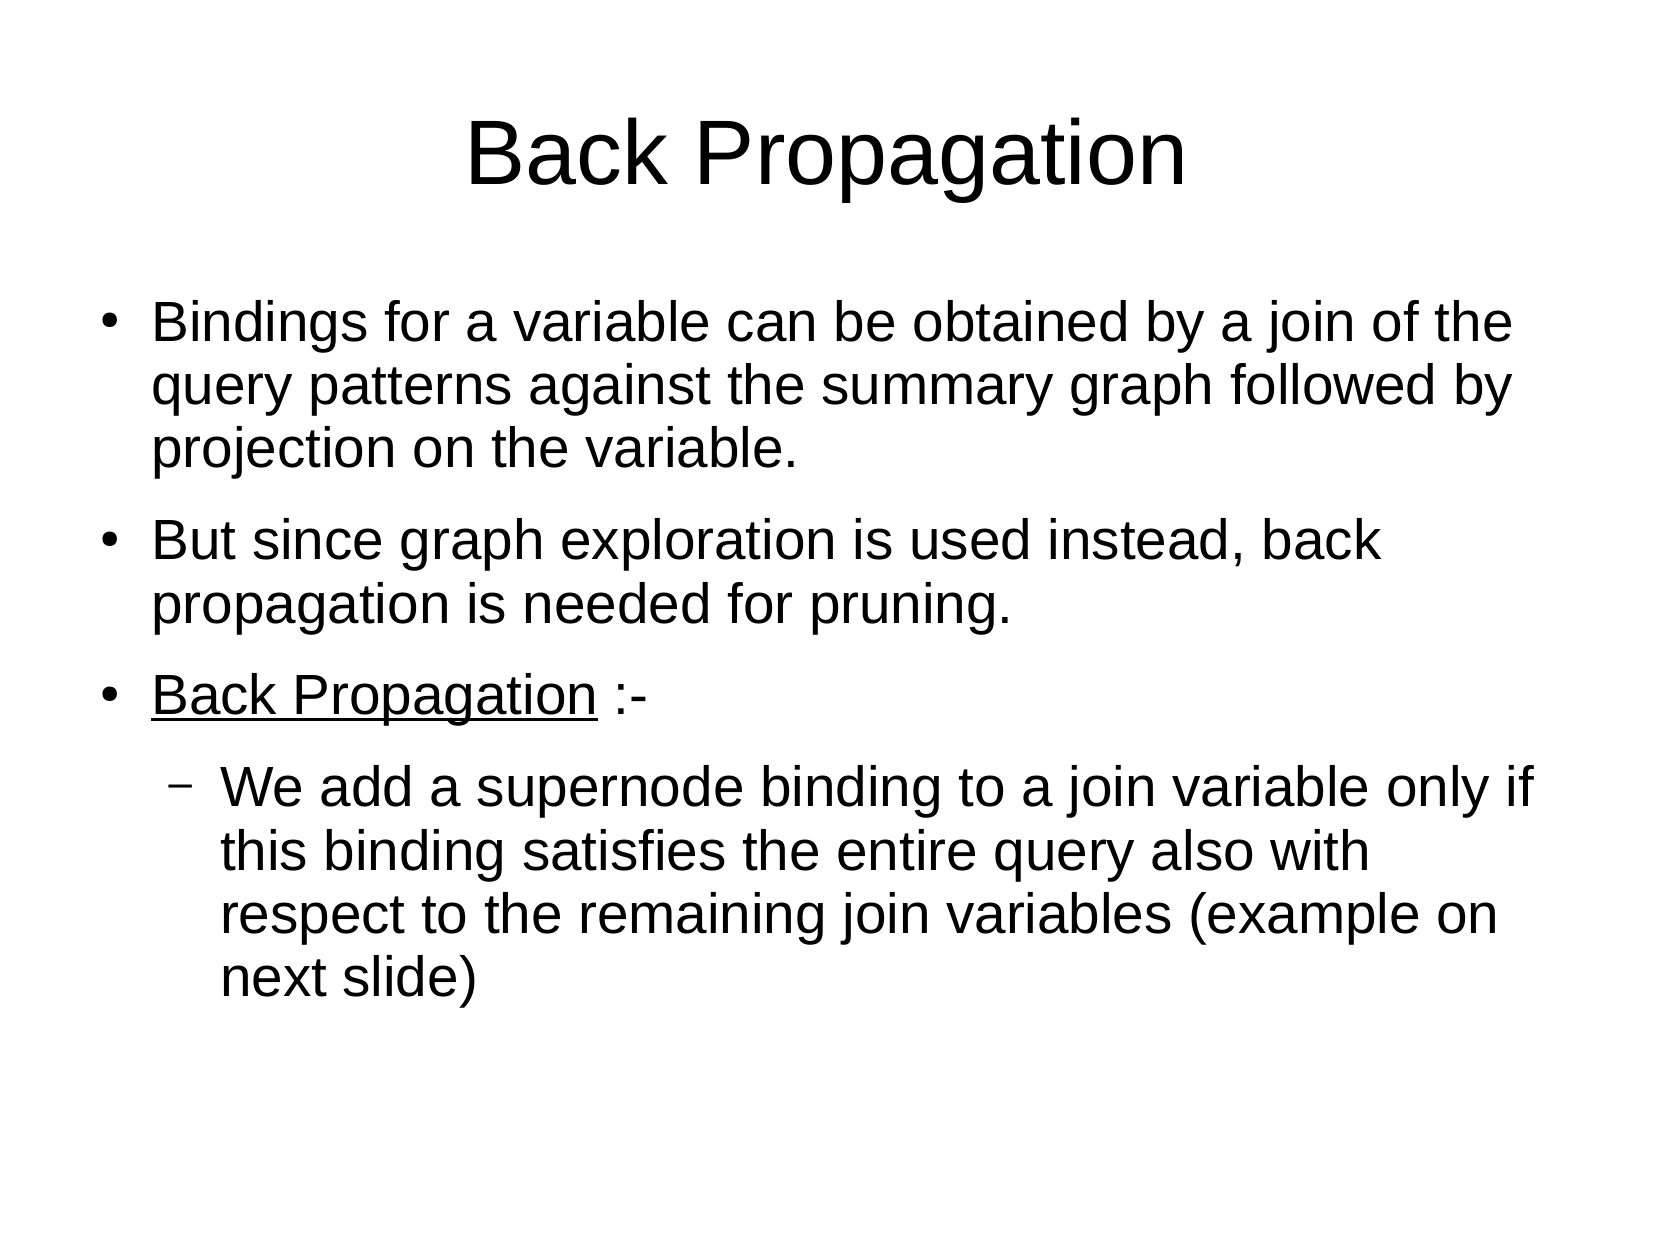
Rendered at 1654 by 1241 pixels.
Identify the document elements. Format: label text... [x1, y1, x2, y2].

title Back Propagation [82, 49, 1571, 257]
list Bindings for a variable can be obtained by a join of the query patterns against the summary graph followed by projection on the variable. But since graph exploration is used instead, back propagation is needed for pruning. Back Propagation :- We add a supernode binding to a join variable only if this binding satisfies the entire query also with respect to the remaining join variables (example on next slide) [82, 290, 1571, 1010]
